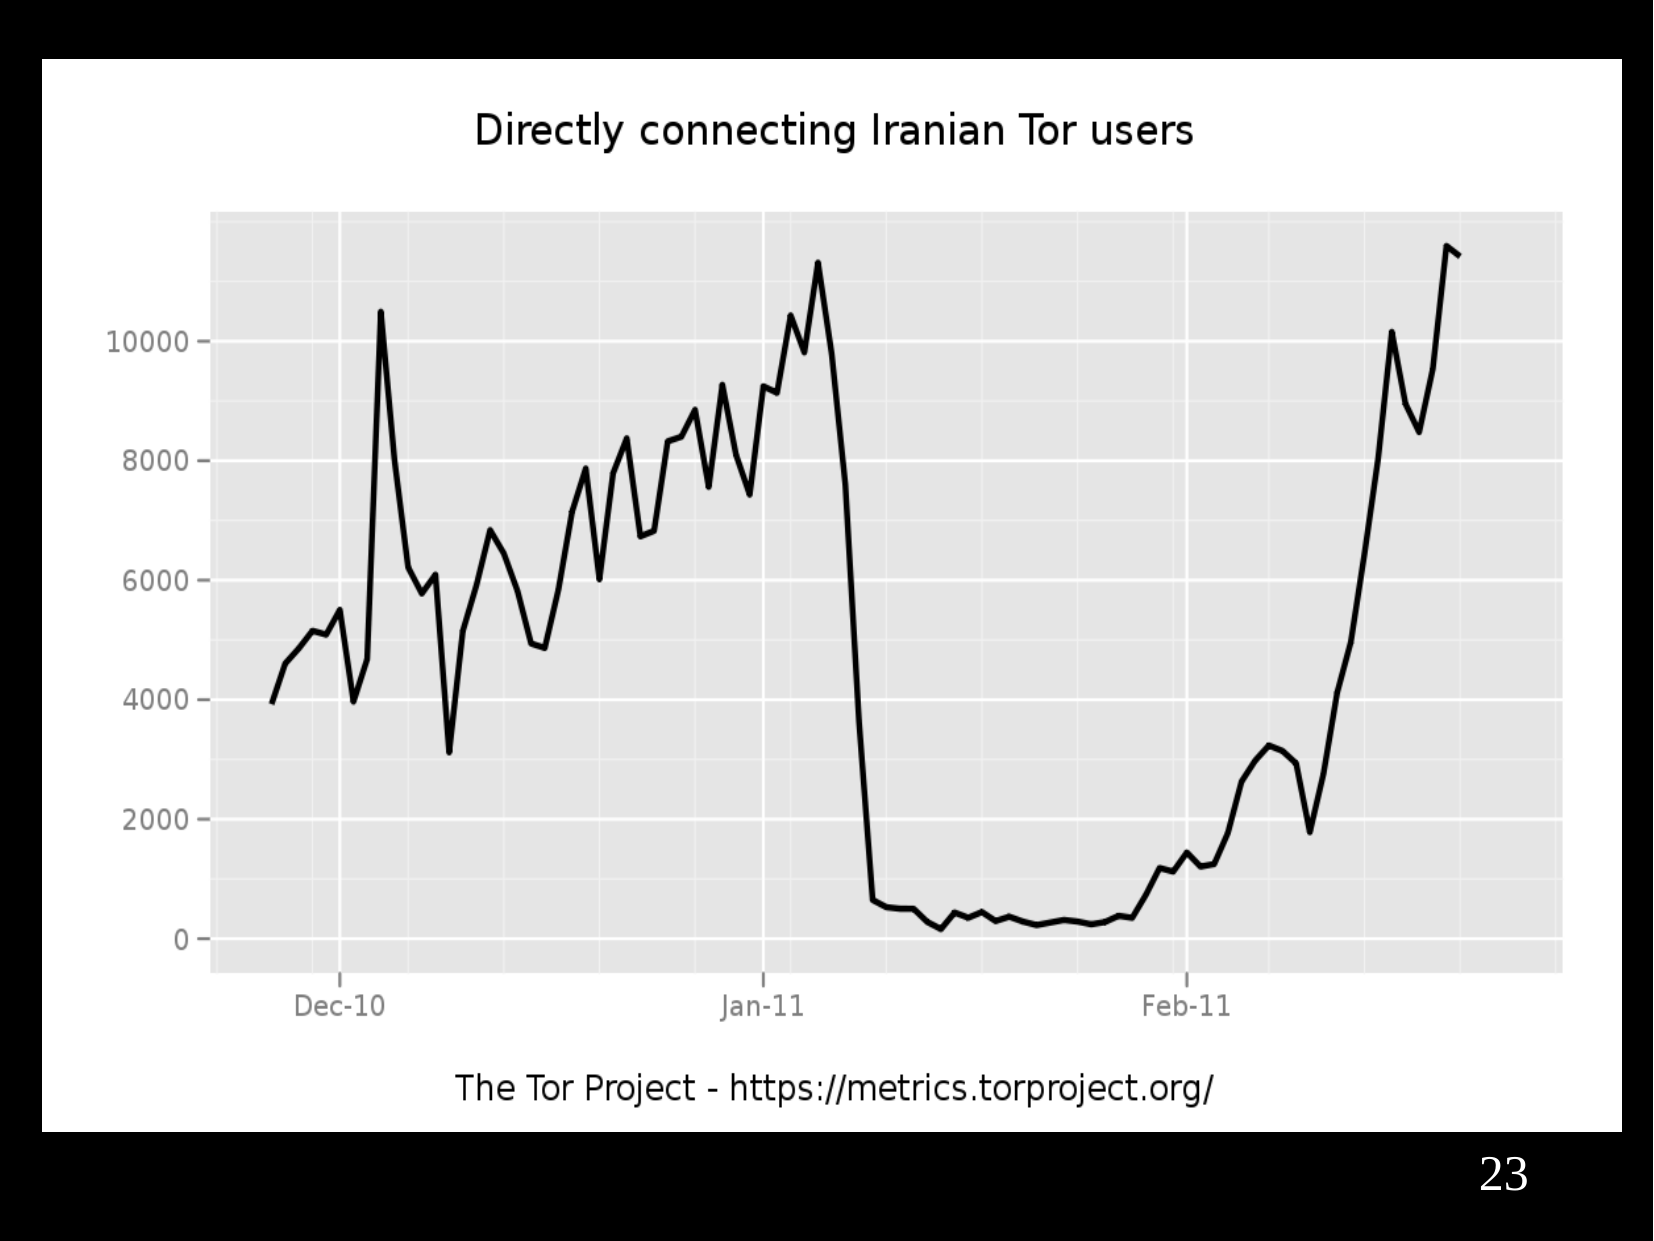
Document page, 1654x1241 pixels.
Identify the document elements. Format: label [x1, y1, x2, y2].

picture [42, 59, 1622, 1132]
